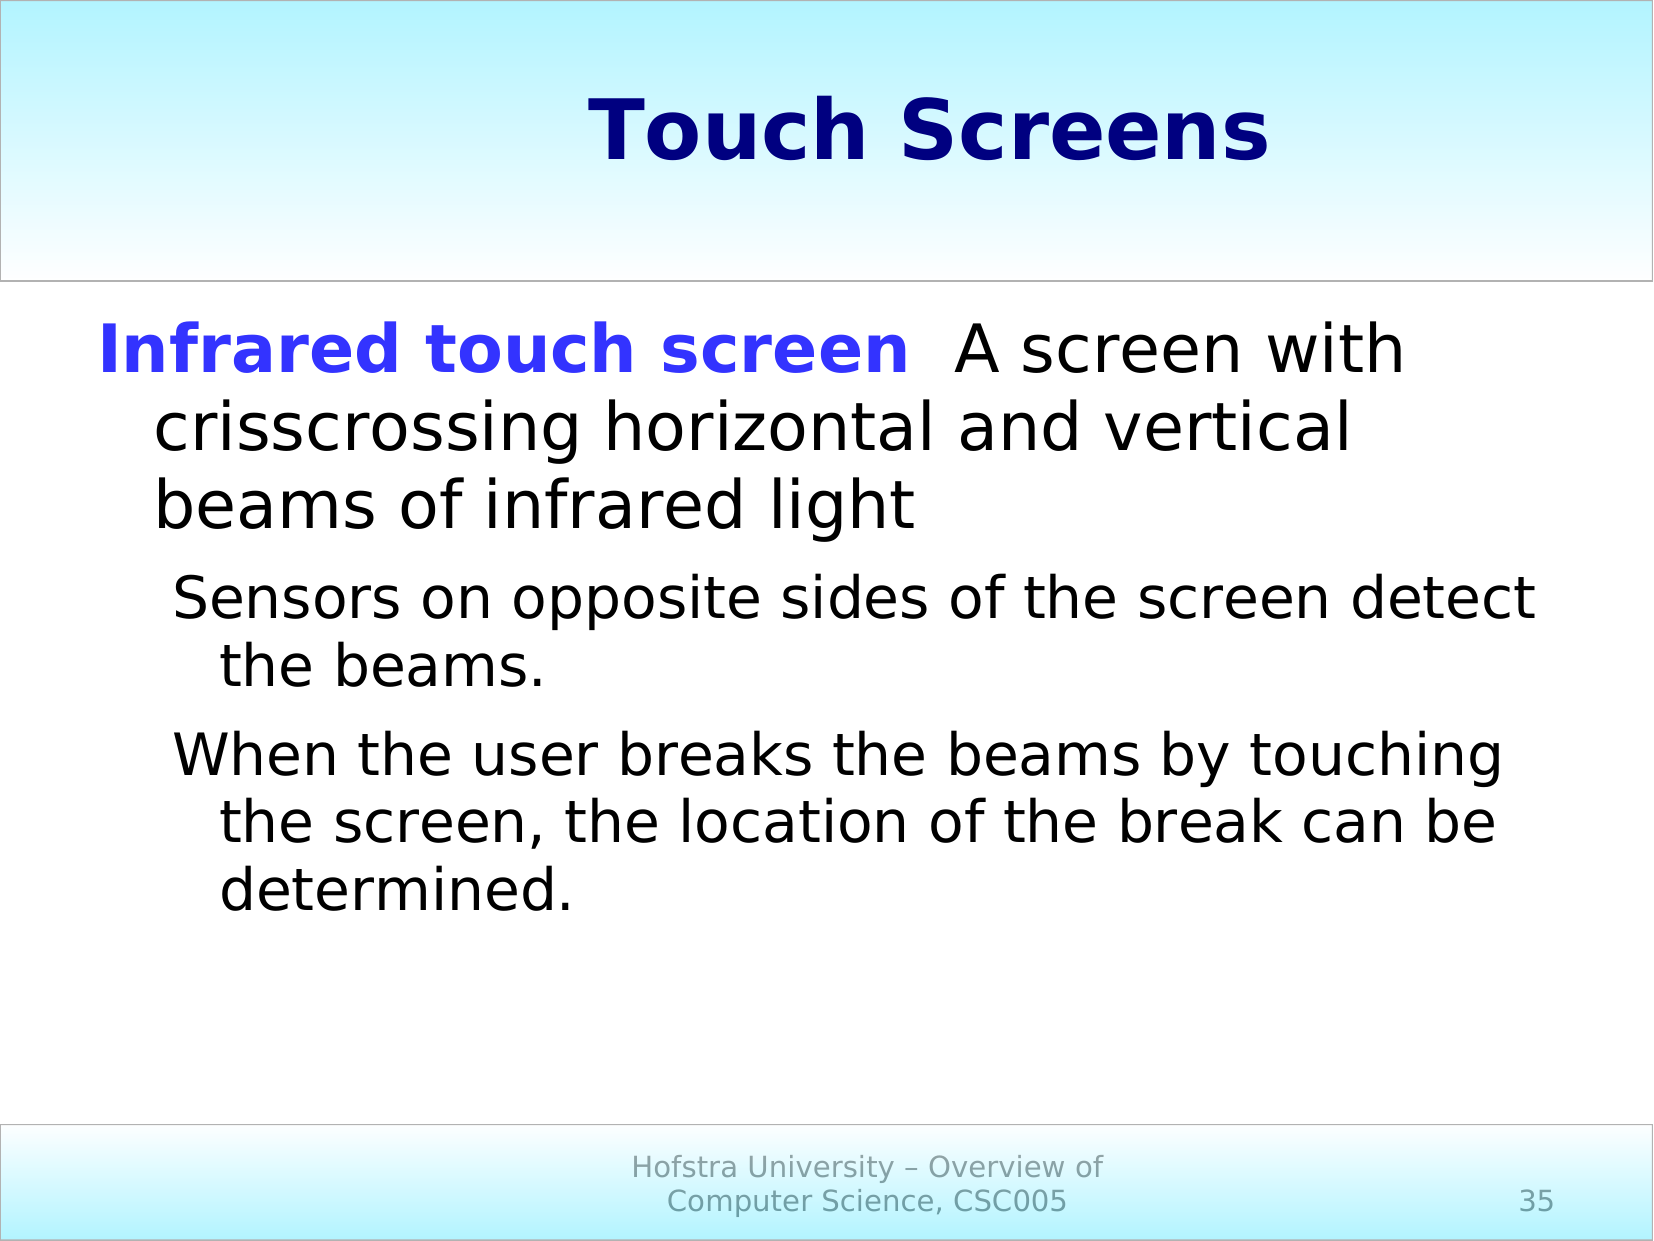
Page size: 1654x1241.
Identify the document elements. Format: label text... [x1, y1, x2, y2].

title Touch Screens [247, 27, 1612, 235]
list Infrared touch screen A screen with crisscrossing horizontal and vertical beams of infrared light Sensors on opposite sides of the screen detect the beams. When the user breaks the beams by touching the screen, the location of the break can be determined. [82, 303, 1571, 1158]
